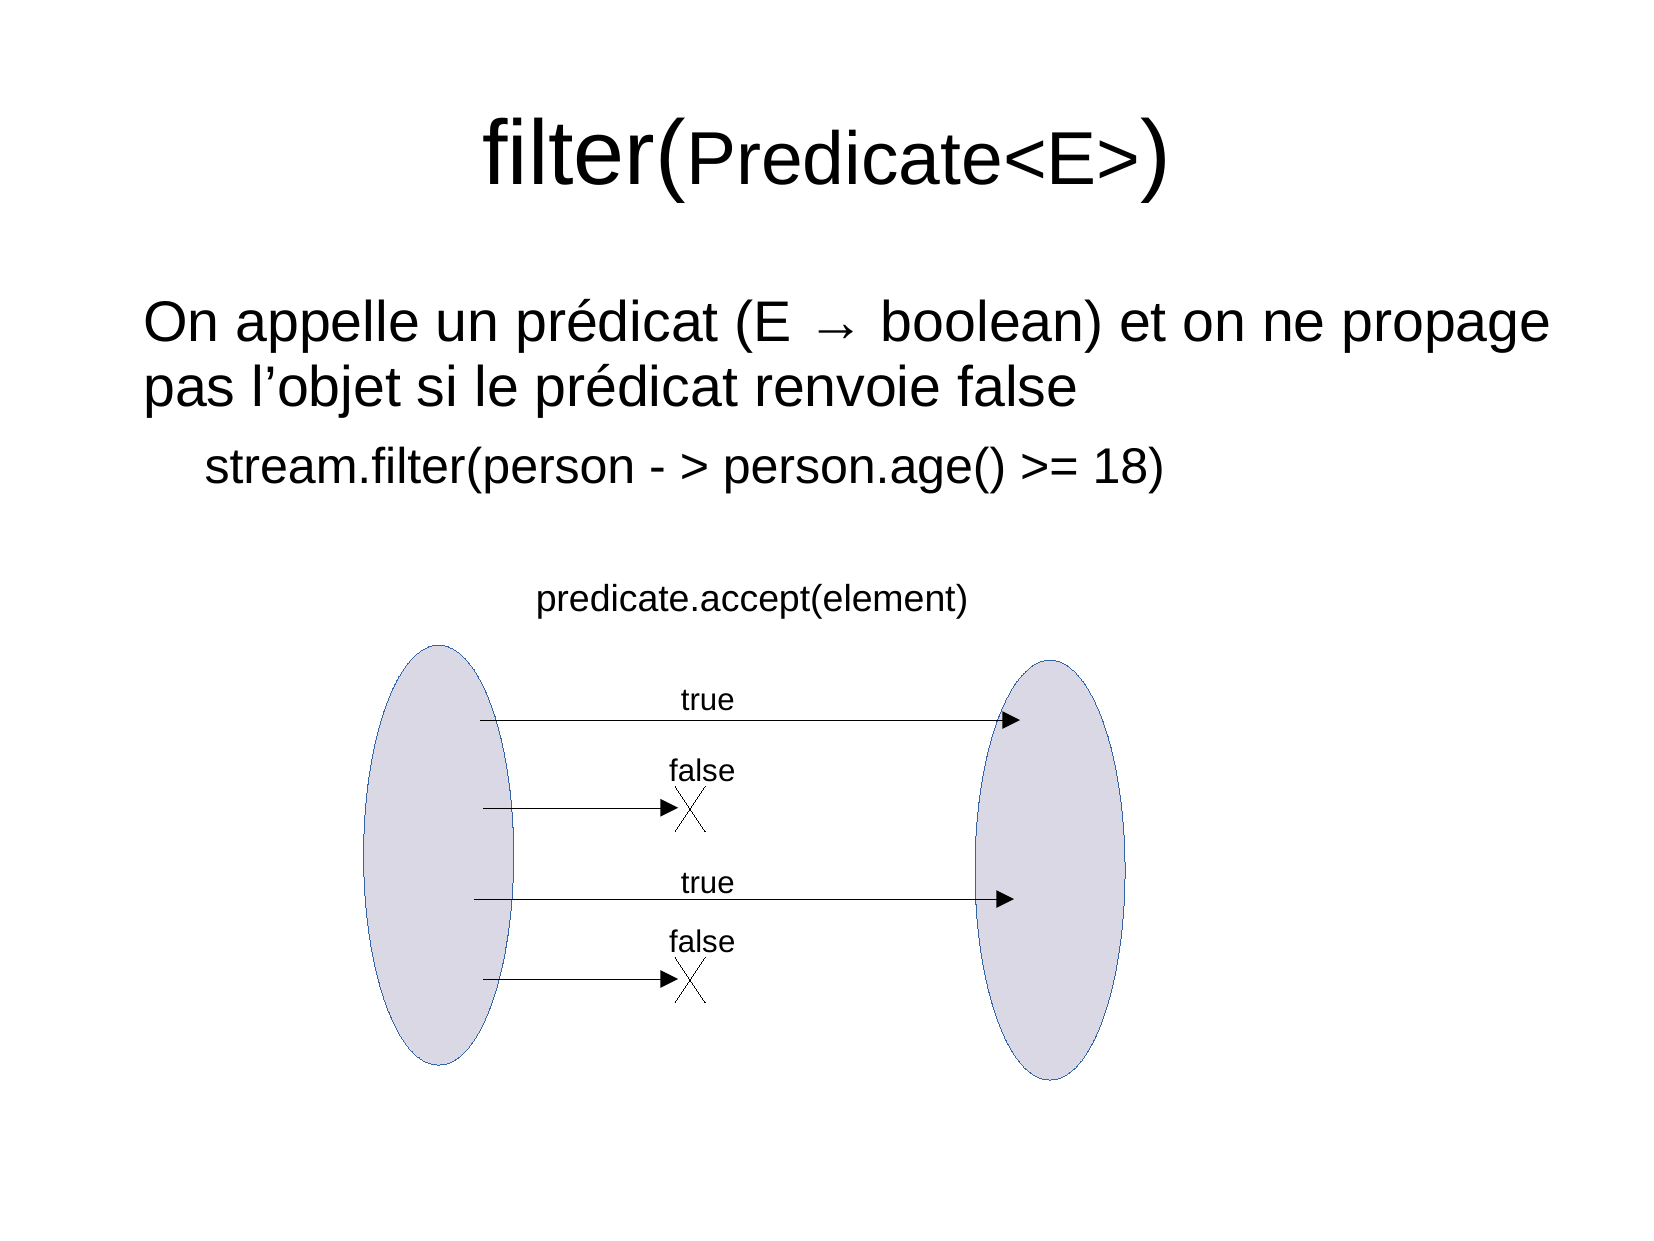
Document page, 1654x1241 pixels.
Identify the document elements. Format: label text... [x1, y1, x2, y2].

text_box true [666, 858, 751, 908]
text_box [363, 645, 514, 1066]
text_box true [666, 675, 751, 725]
text_box false [654, 745, 751, 796]
title filter(Predicate<E>) [82, 49, 1571, 257]
text_box predicate.accept(element) [520, 570, 984, 627]
text_box [975, 660, 1126, 1081]
list On appelle un prédicat (E → boolean) et on ne propage pas l’objet si le prédicat renvoie false stream.filter(person - > person.age() >= 18) [82, 290, 1571, 496]
text_box false [654, 917, 751, 967]
